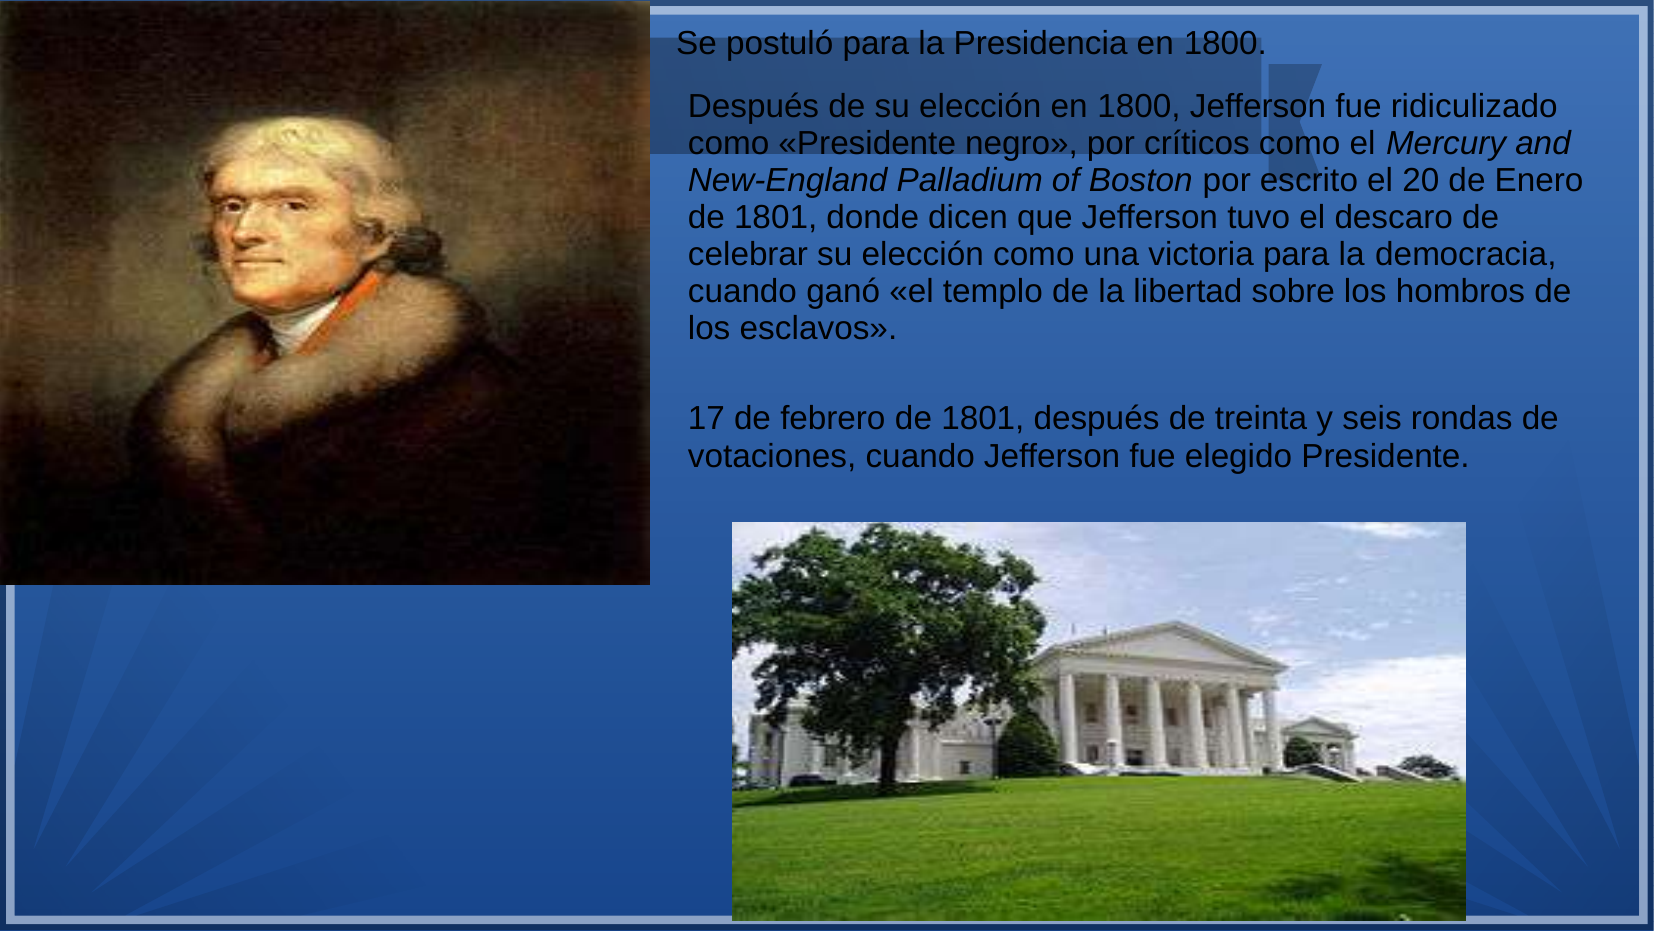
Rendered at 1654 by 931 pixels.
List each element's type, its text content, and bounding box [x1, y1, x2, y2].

text_box Después de su elección en 1800, Jefferson fue ridiculizado como «Presidente negro», por críticos como el Mercury and New-England Palladium of Boston por escrito el 20 de Enero de 1801, donde dicen que Jefferson tuvo el descaro de celebrar su elección como una victoria para la democracia, cuando ganó «el templo de la libertad sobre los hombros de los esclavos». [673, 79, 1619, 514]
picture [732, 522, 1466, 921]
picture [0, 1, 650, 585]
text_box 17 de febrero de 1801, después de treinta y seis rondas de votaciones, cuando Jefferson fue elegido Presidente. [673, 392, 1654, 579]
text_box Se postuló para la Presidencia en 1800. [661, 17, 1642, 70]
